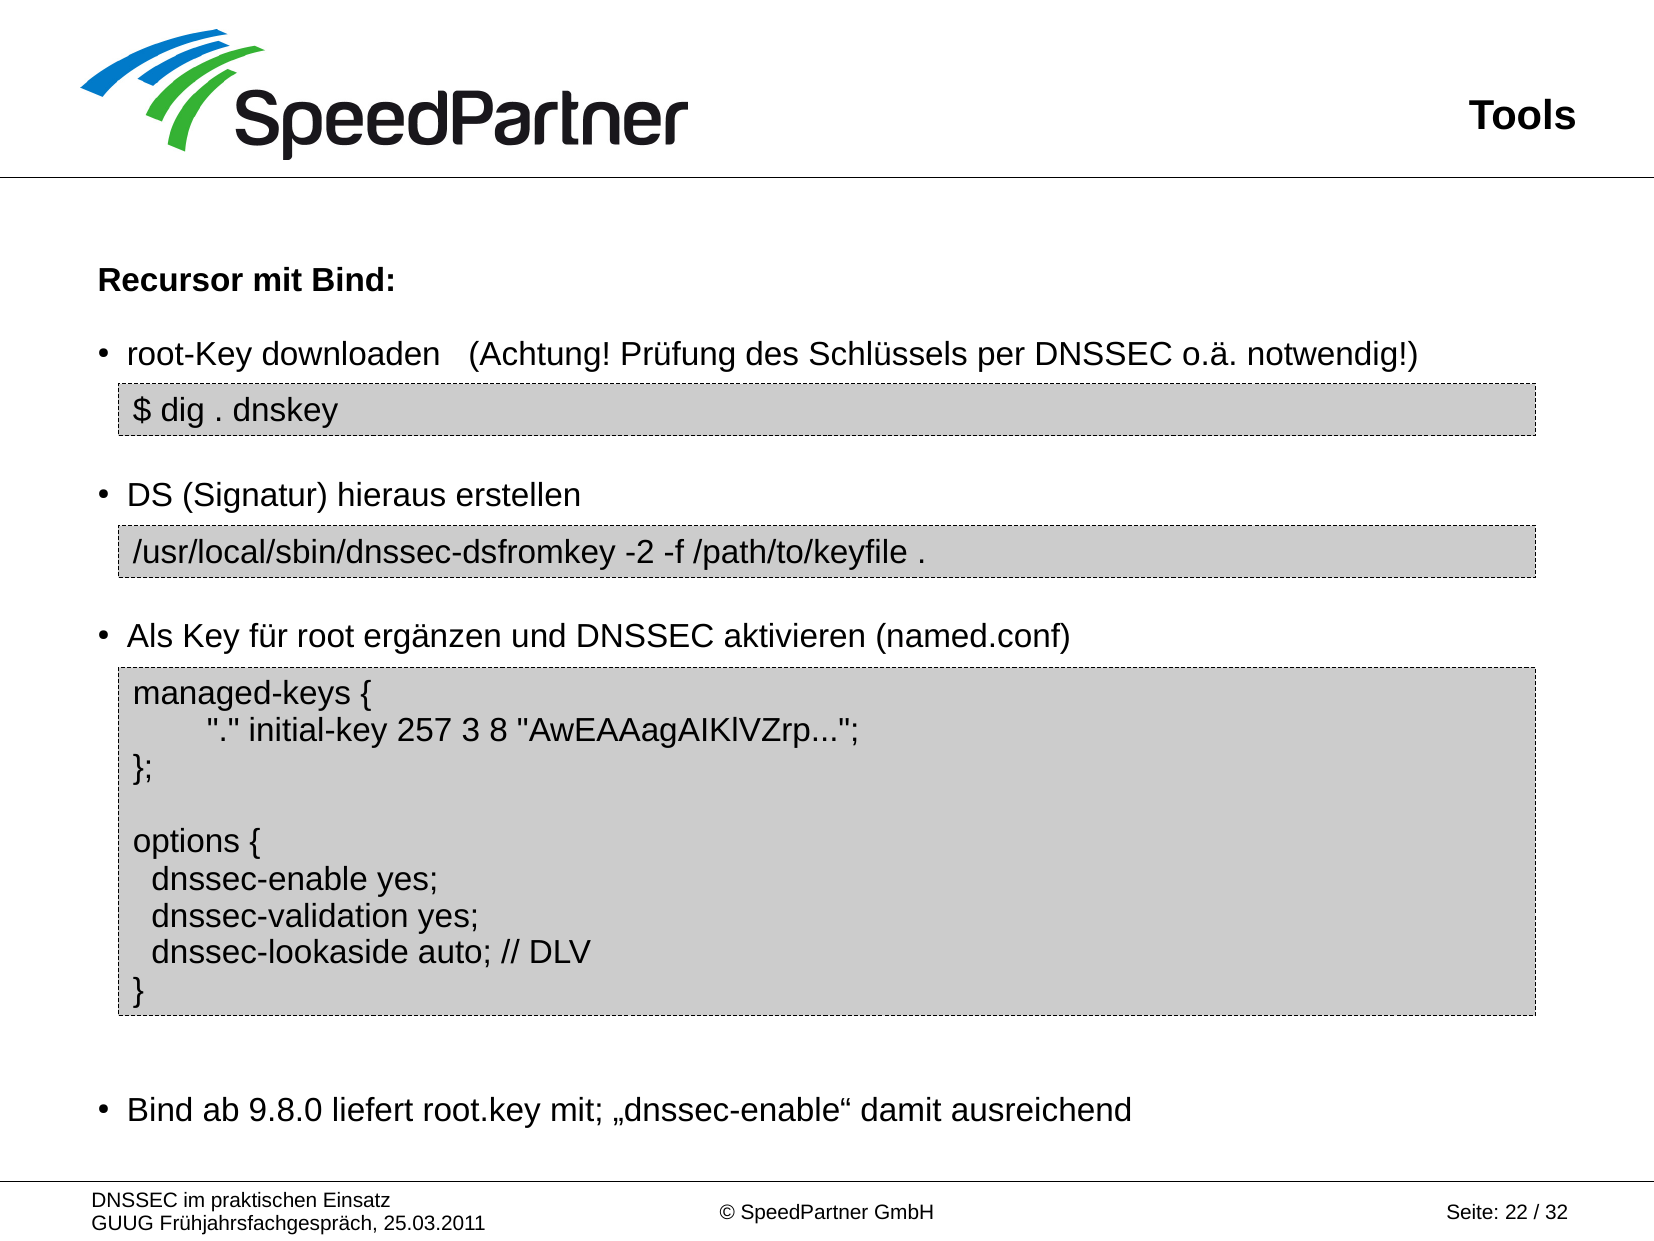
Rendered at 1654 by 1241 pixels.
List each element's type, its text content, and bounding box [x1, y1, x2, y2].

title Tools [590, 70, 1577, 160]
text_box $ dig . dnskey [118, 383, 1536, 436]
text_box Recursor mit Bind: root-Key downloaden (Achtung! Prüfung des Schlüssels per DNSSEC o.ä. notwendig!) DS (Signatur) hieraus erstellen Als Key für root ergänzen und DNSSEC aktivieren (named.conf) Bind ab 9.8.0 liefert root.key mit; „dnssec-enable“ damit ausreichend [82, 253, 1565, 1151]
text_box managed-keys { "." initial-key 257 3 8 "AwEAAagAIKlVZrp..."; }; options { dnssec-enable yes; dnssec-validation yes; dnssec-lookaside auto; // DLV } [118, 667, 1536, 1016]
picture [80, 29, 688, 160]
text_box /usr/local/sbin/dnssec-dsfromkey -2 -f /path/to/keyfile . [118, 525, 1536, 578]
